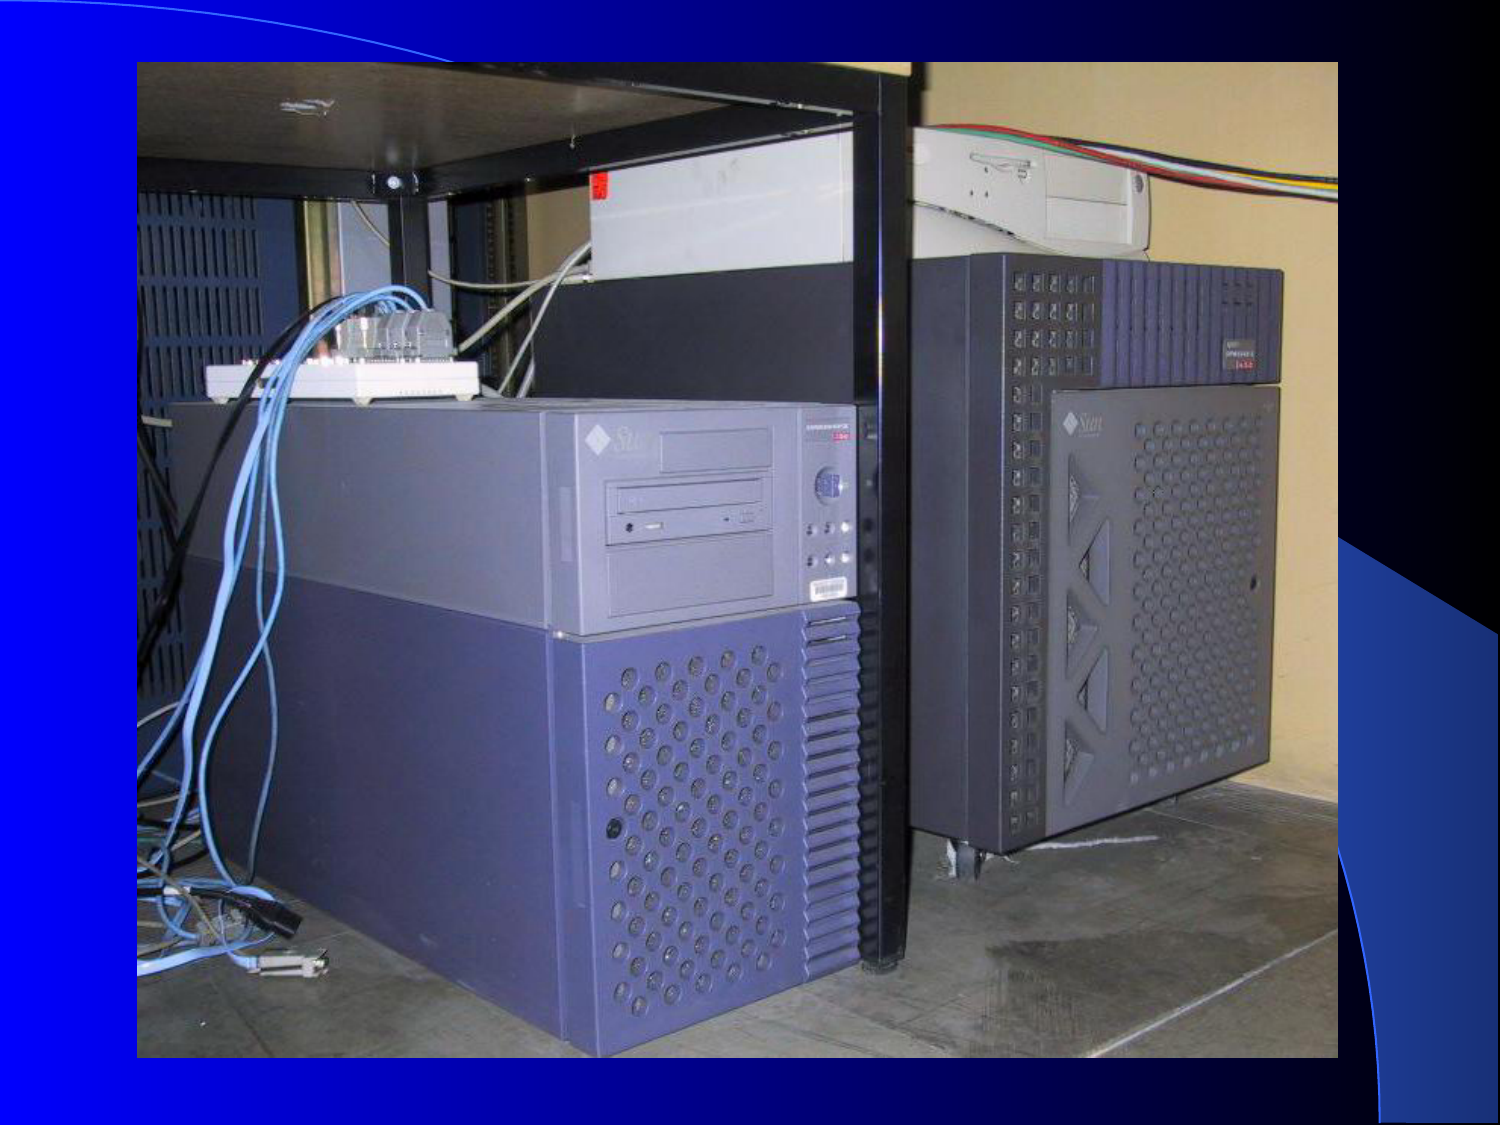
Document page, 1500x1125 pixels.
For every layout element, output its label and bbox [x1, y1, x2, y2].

picture [137, 62, 1338, 1058]
